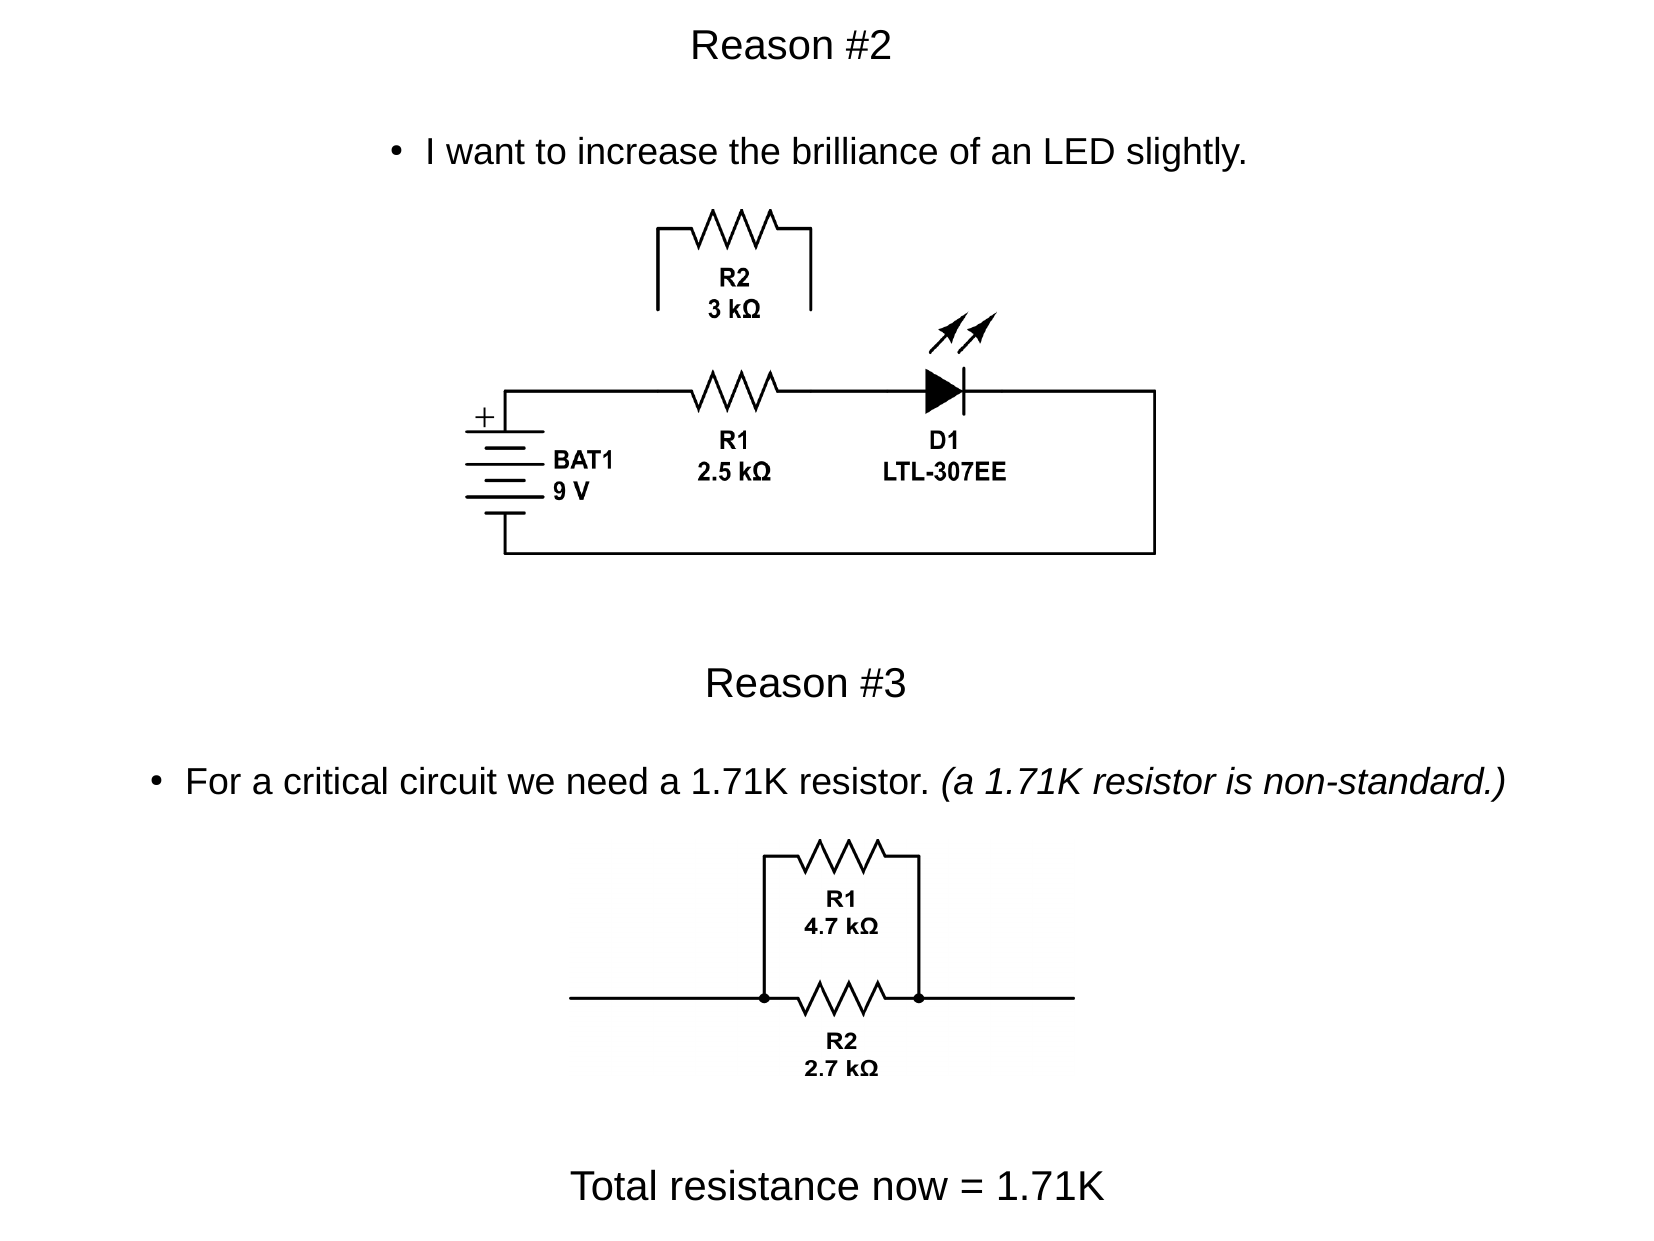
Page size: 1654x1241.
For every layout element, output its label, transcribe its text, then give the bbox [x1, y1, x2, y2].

title Reason #2 [397, 15, 1186, 76]
text_box For a critical circuit we need a 1.71K resistor. (a 1.71K resistor is non-standard.) [135, 753, 1532, 811]
picture [465, 209, 1156, 556]
text_box I want to increase the brilliance of an LED slightly. [375, 123, 1263, 181]
text_box Reason #3 [690, 660, 922, 707]
picture [569, 839, 1075, 1076]
text_box Total resistance now = 1.71K [555, 1155, 1120, 1217]
